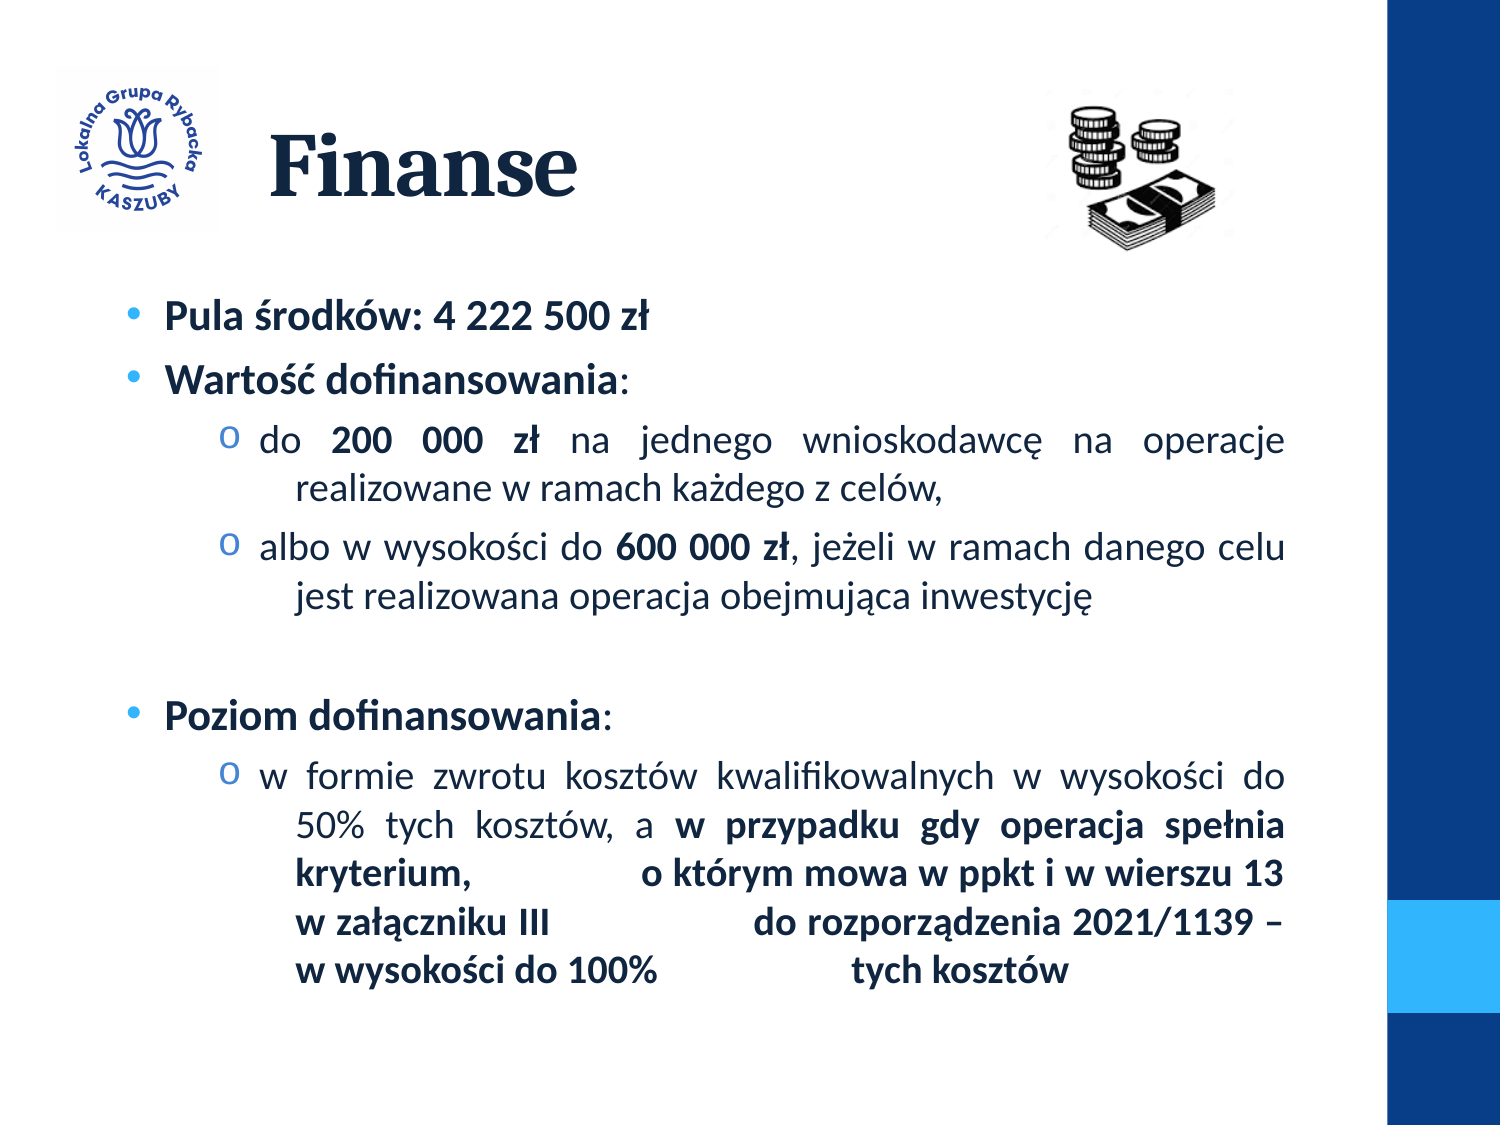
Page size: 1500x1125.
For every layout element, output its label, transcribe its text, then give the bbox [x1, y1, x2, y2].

picture [55, 66, 221, 232]
picture [1045, 90, 1235, 259]
list Pula środków: 4 222 500 zł Wartość dofinansowania: do 200 000 zł na jednego wnioskodawcę na operacje realizowane w ramach każdego z celów, albo w wysokości do 600 000 zł, jeżeli w ramach danego celu jest realizowana operacja obejmująca inwestycję Poziom dofinansowania: w formie zwrotu kosztów kwalifikowalnych w wysokości do 50% tych kosztów, a w przypadku gdy operacja spełnia kryterium, o którym mowa w ppkt i w wierszu 13 w załączniku III do rozporządzenia 2021/1139 – w wysokości do 100% tych kosztów [76, 278, 1302, 1012]
title Finanse [253, 30, 1326, 289]
